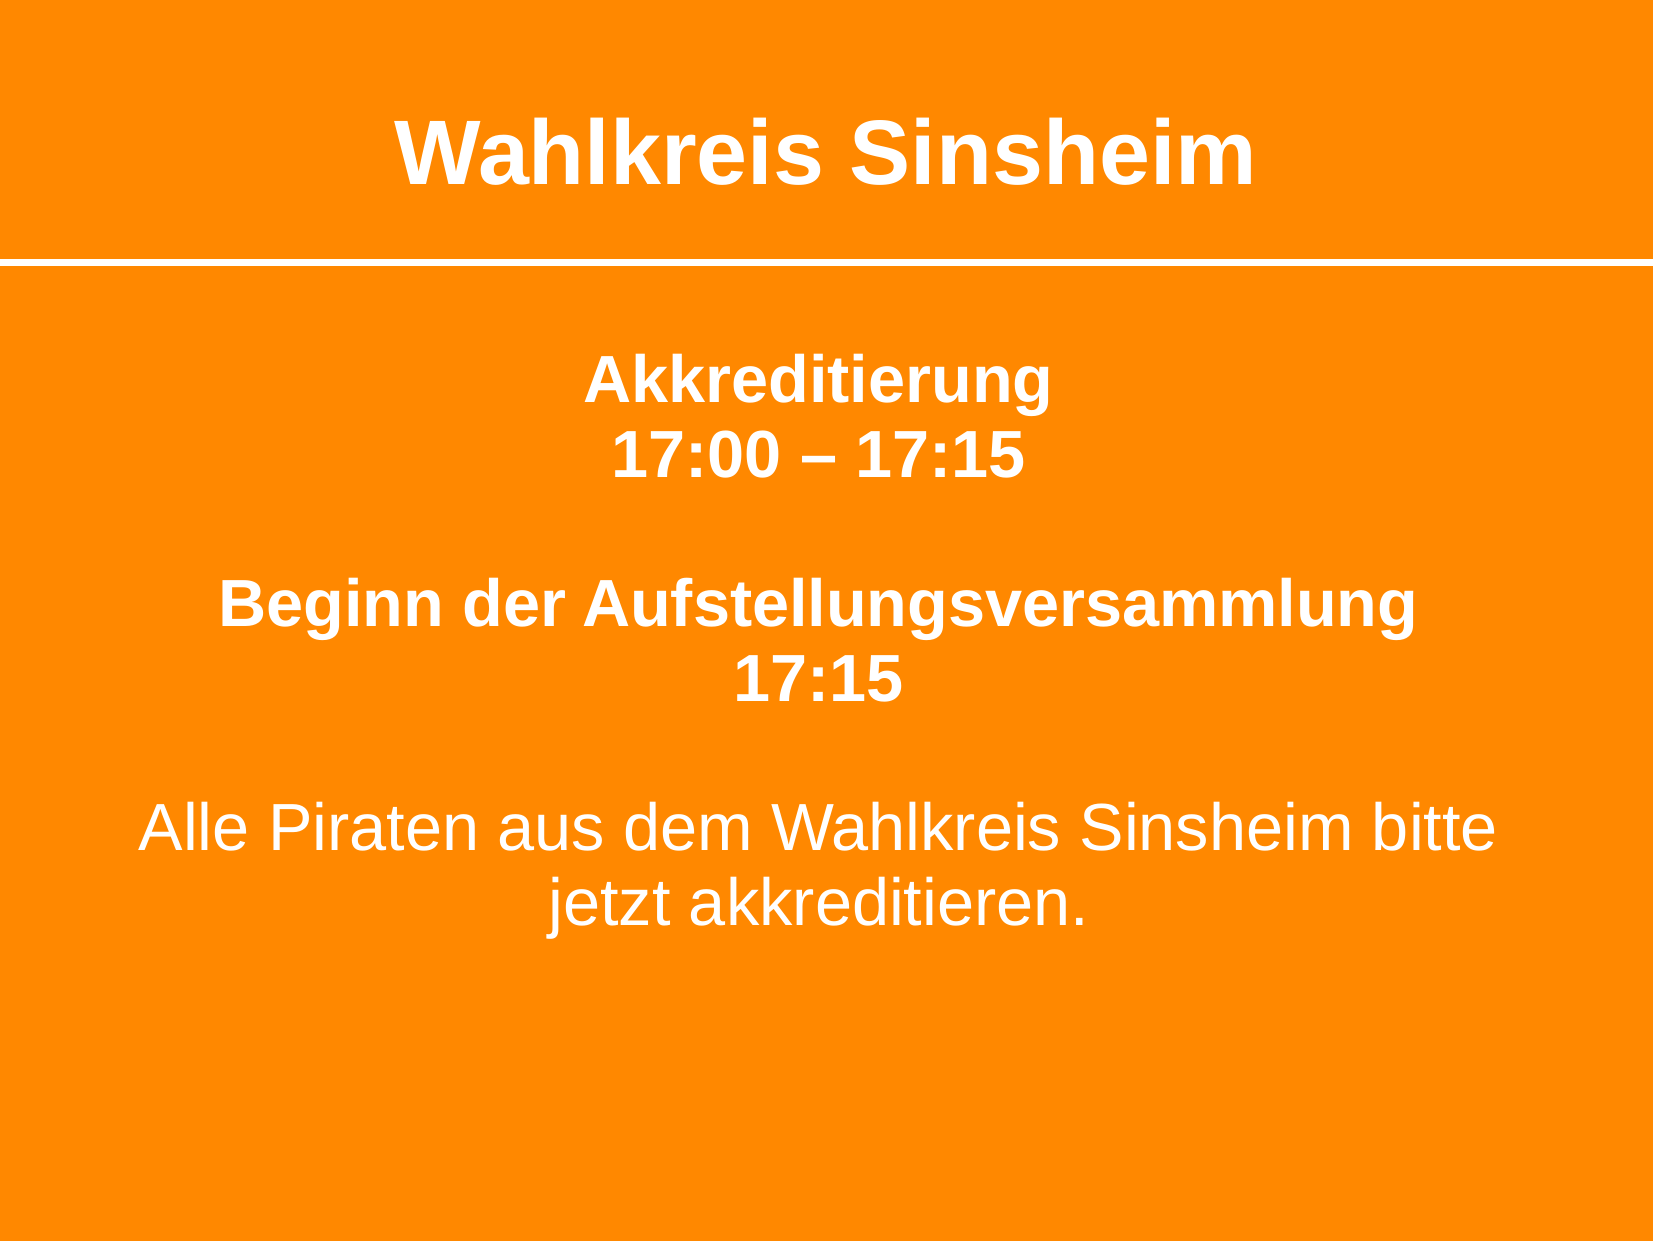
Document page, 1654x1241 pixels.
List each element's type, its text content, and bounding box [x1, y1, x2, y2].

subtitle Akkreditierung 17:00 – 17:15 Beginn der Aufstellungsversammlung 17:15 Alle Piraten aus dem Wahlkreis Sinsheim bitte jetzt akkreditieren. [75, 313, 1563, 1118]
title Wahlkreis Sinsheim [82, 49, 1571, 257]
